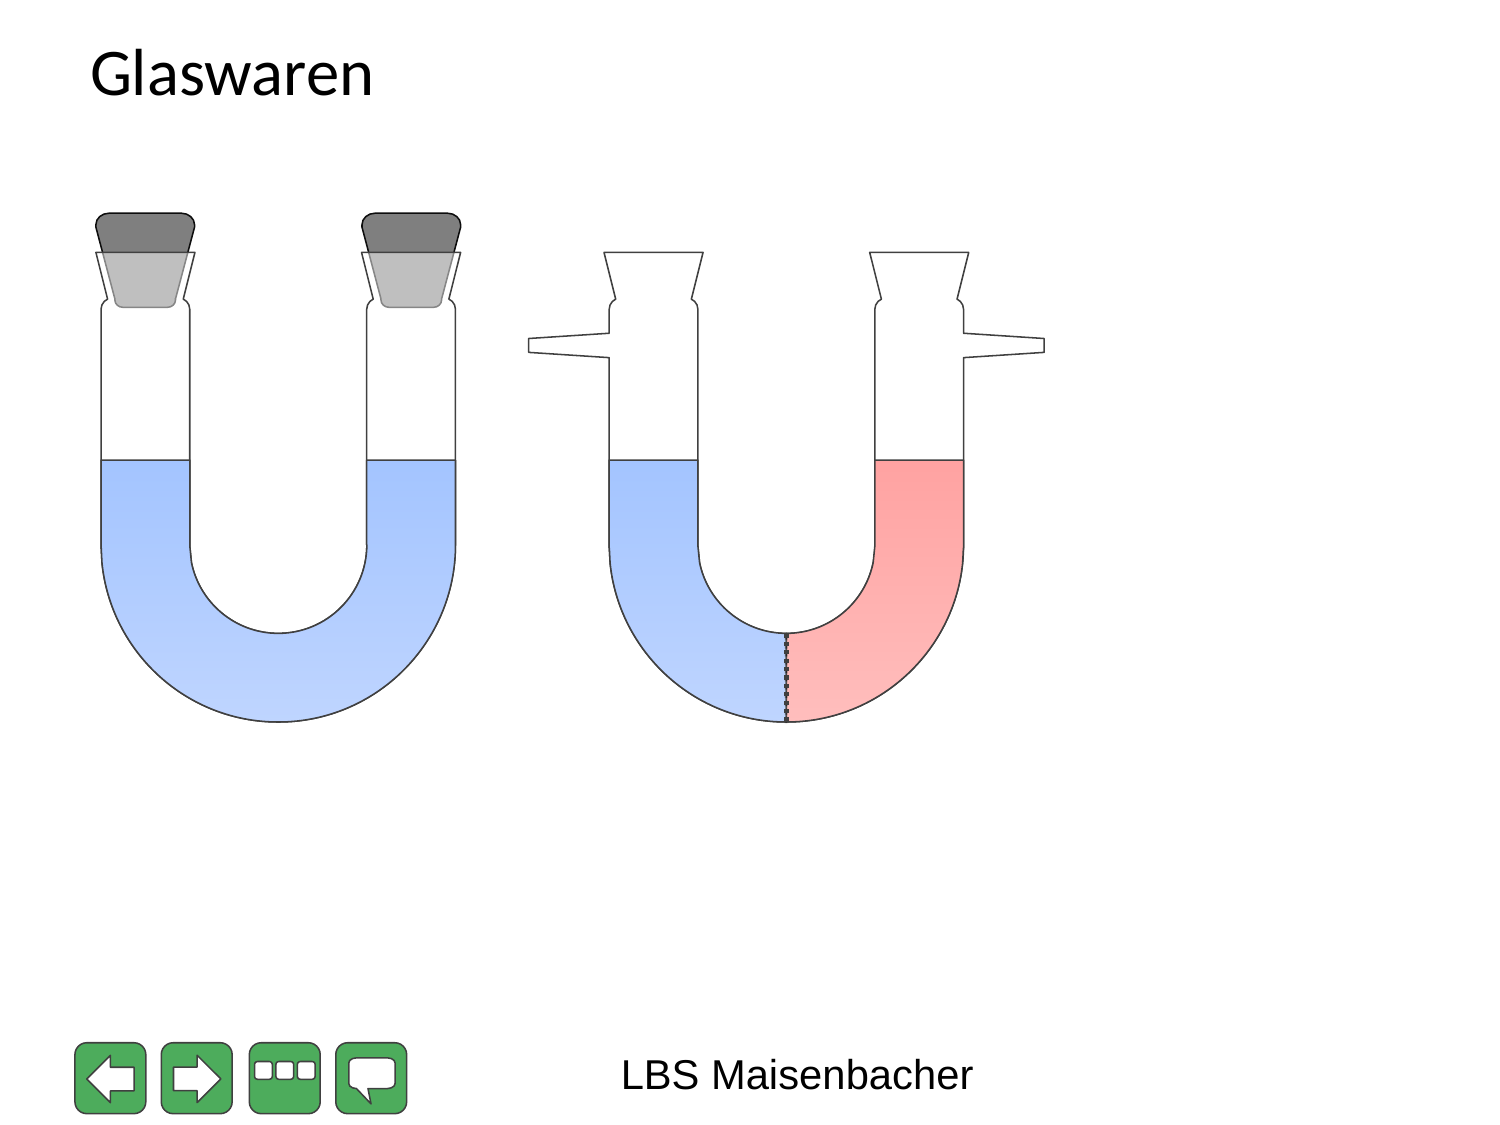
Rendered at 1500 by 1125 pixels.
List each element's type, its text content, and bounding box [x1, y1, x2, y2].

title Glaswaren [75, 20, 1426, 110]
text_box [95, 213, 461, 723]
text_box [528, 252, 1045, 722]
